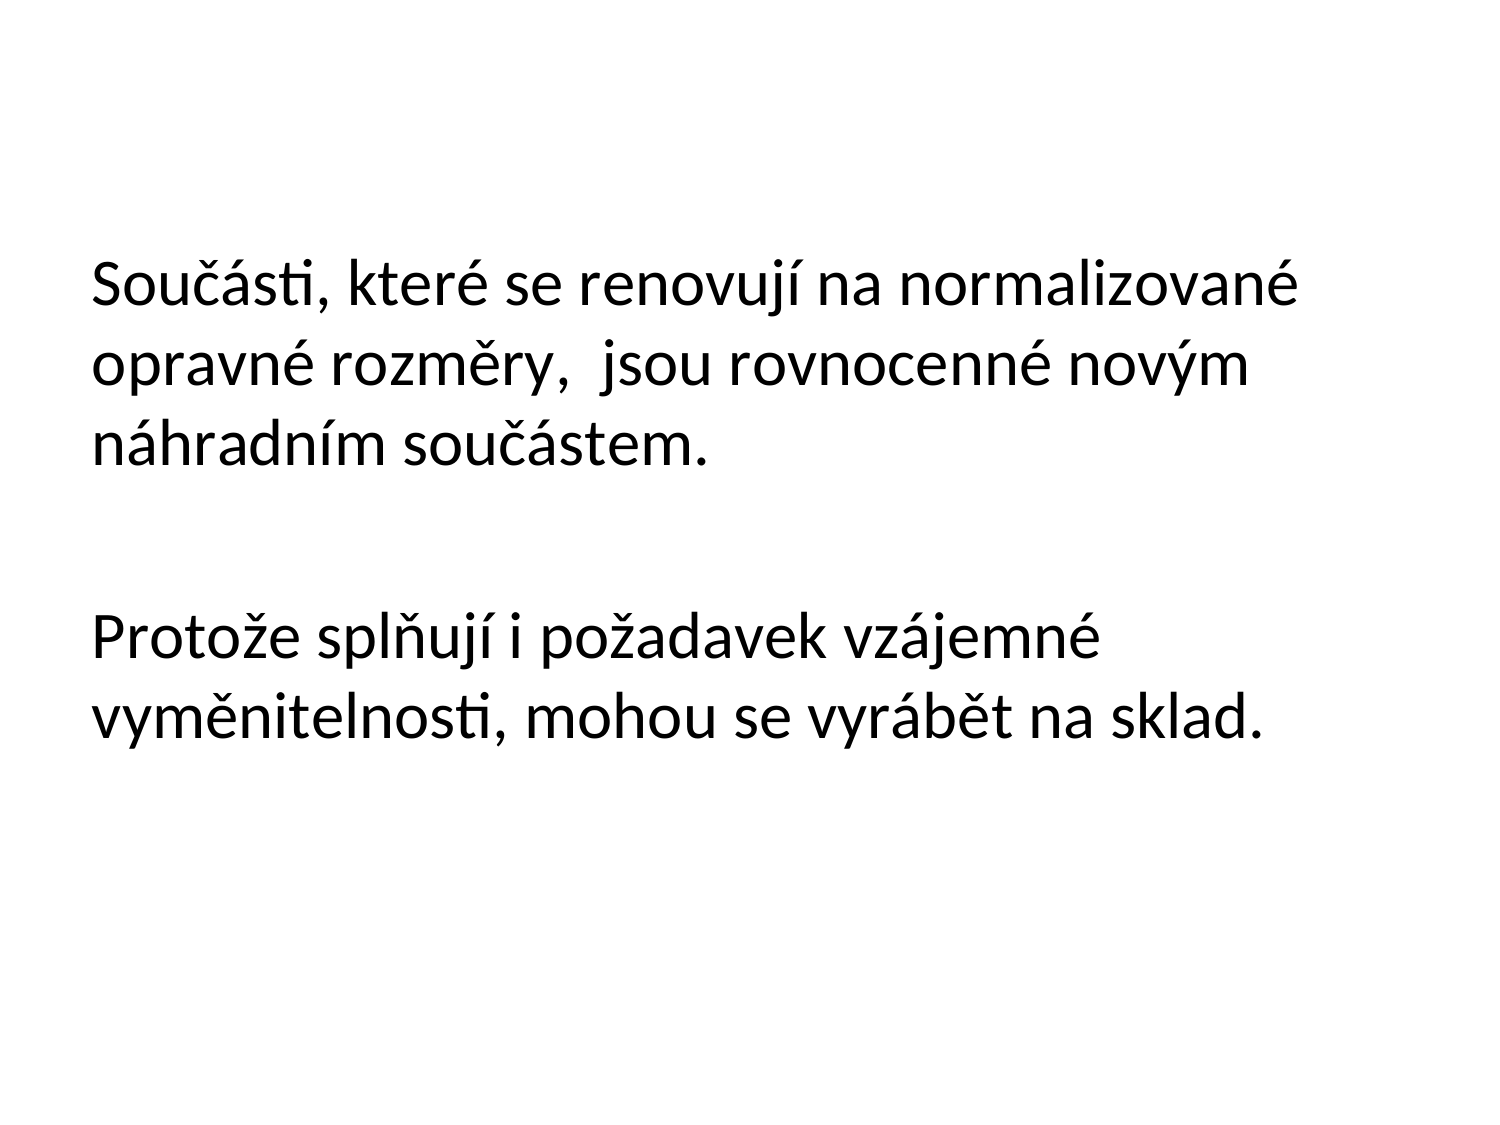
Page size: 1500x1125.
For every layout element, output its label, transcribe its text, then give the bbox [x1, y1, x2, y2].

list Součásti, které se renovují na normalizované opravné rozměry, jsou rovnocenné novým náhradním součástem. Protože splňují i požadavek vzájemné vyměnitelnosti, mohou se vyrábět na sklad. [76, 231, 1427, 760]
